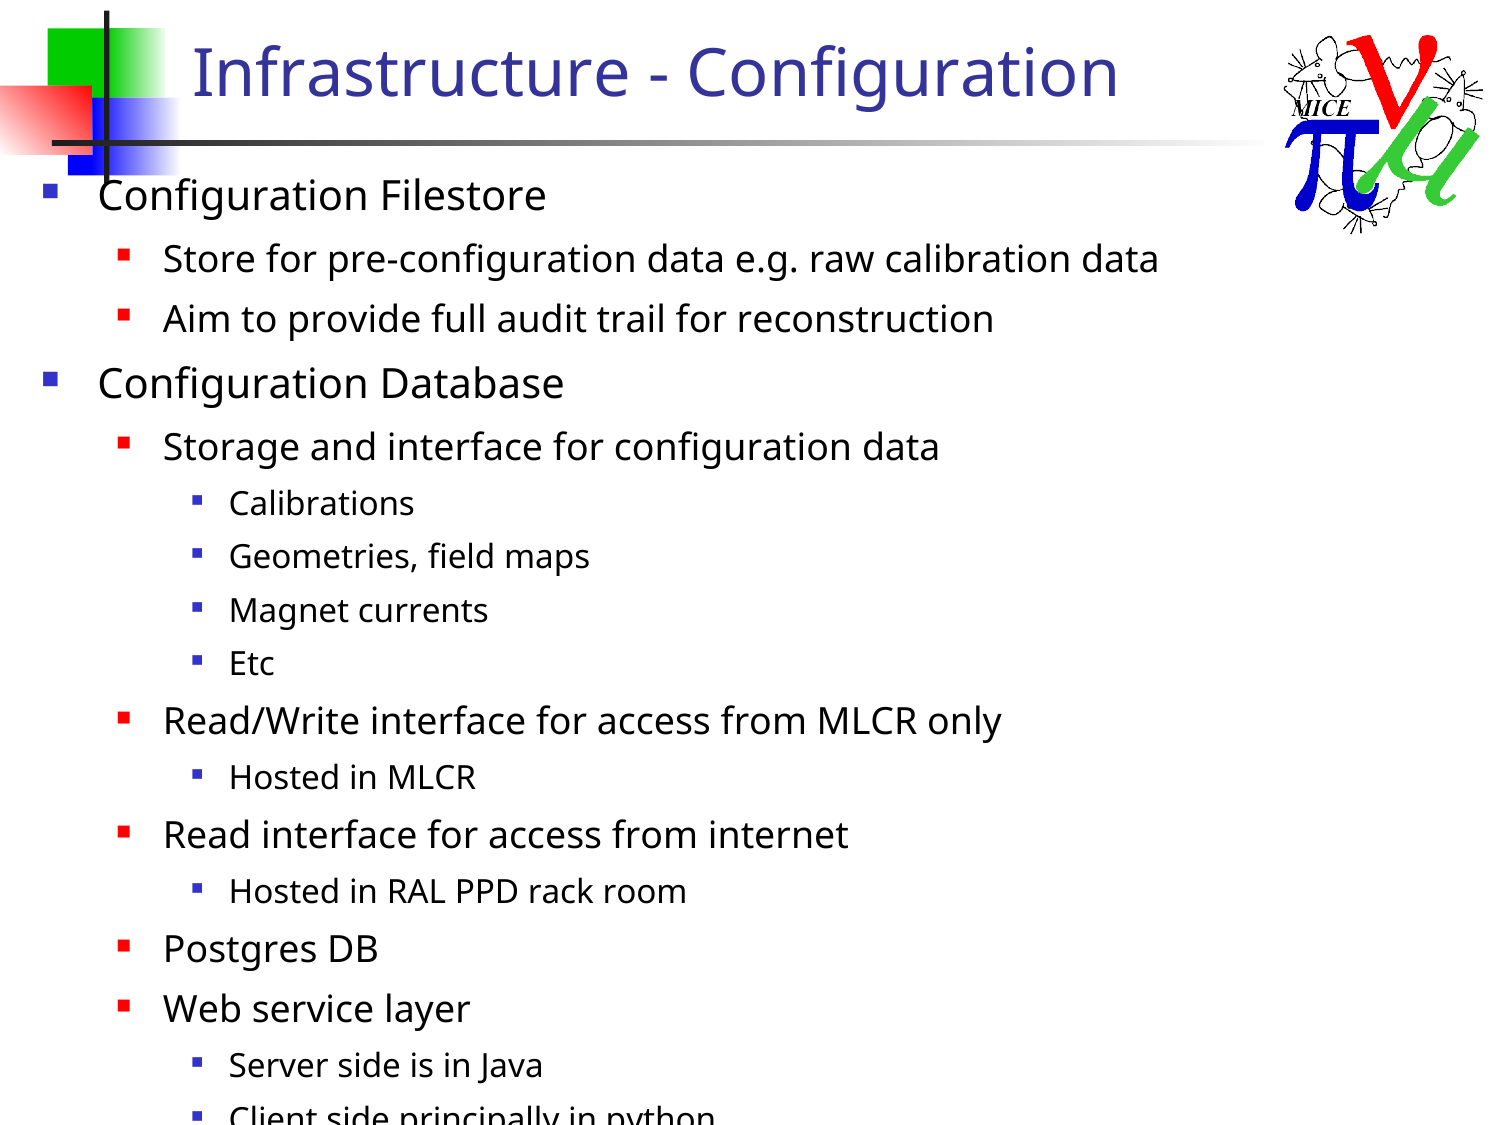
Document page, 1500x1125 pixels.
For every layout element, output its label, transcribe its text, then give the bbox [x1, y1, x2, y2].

title Infrastructure - Configuration [191, 0, 1471, 164]
picture [1264, 5, 1500, 251]
list Configuration Filestore Store for pre-configuration data e.g. raw calibration data Aim to provide full audit trail for reconstruction Configuration Database Storage and interface for configuration data Calibrations Geometries, field maps Magnet currents Etc Read/Write interface for access from MLCR only Hosted in MLCR Read interface for access from internet Hosted in RAL PPD rack room Postgres DB Web service layer Server side is in Java Client side principally in python Developing interfaces in C for Controls and Monitoring interface Web based GUI for physics analysis users [40, 165, 1388, 1112]
